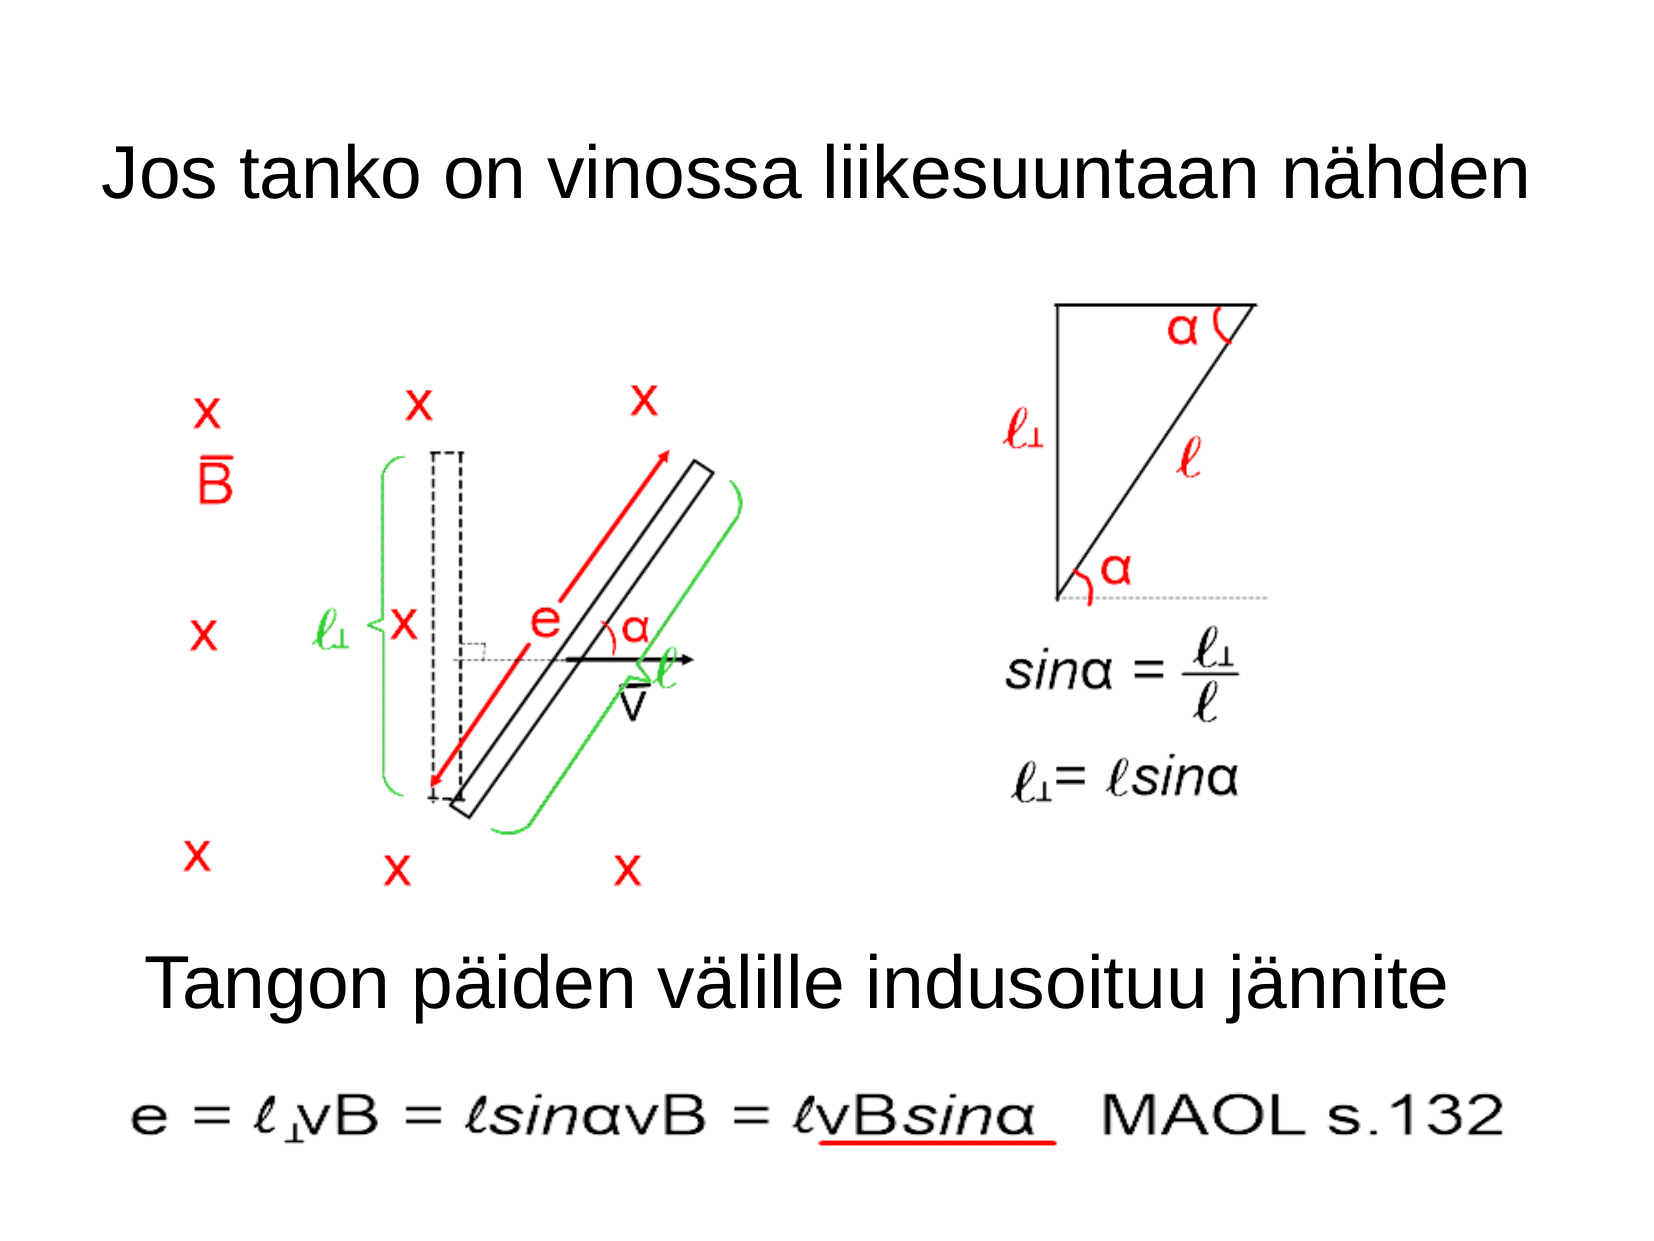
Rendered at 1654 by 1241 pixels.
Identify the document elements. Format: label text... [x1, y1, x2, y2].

picture [129, 245, 1307, 922]
text_box Tangon päiden välille indusoituu jännite [129, 933, 1489, 1032]
text_box Jos tanko on vinossa liikesuuntaan nähden [86, 123, 1619, 390]
picture [91, 1040, 1579, 1180]
